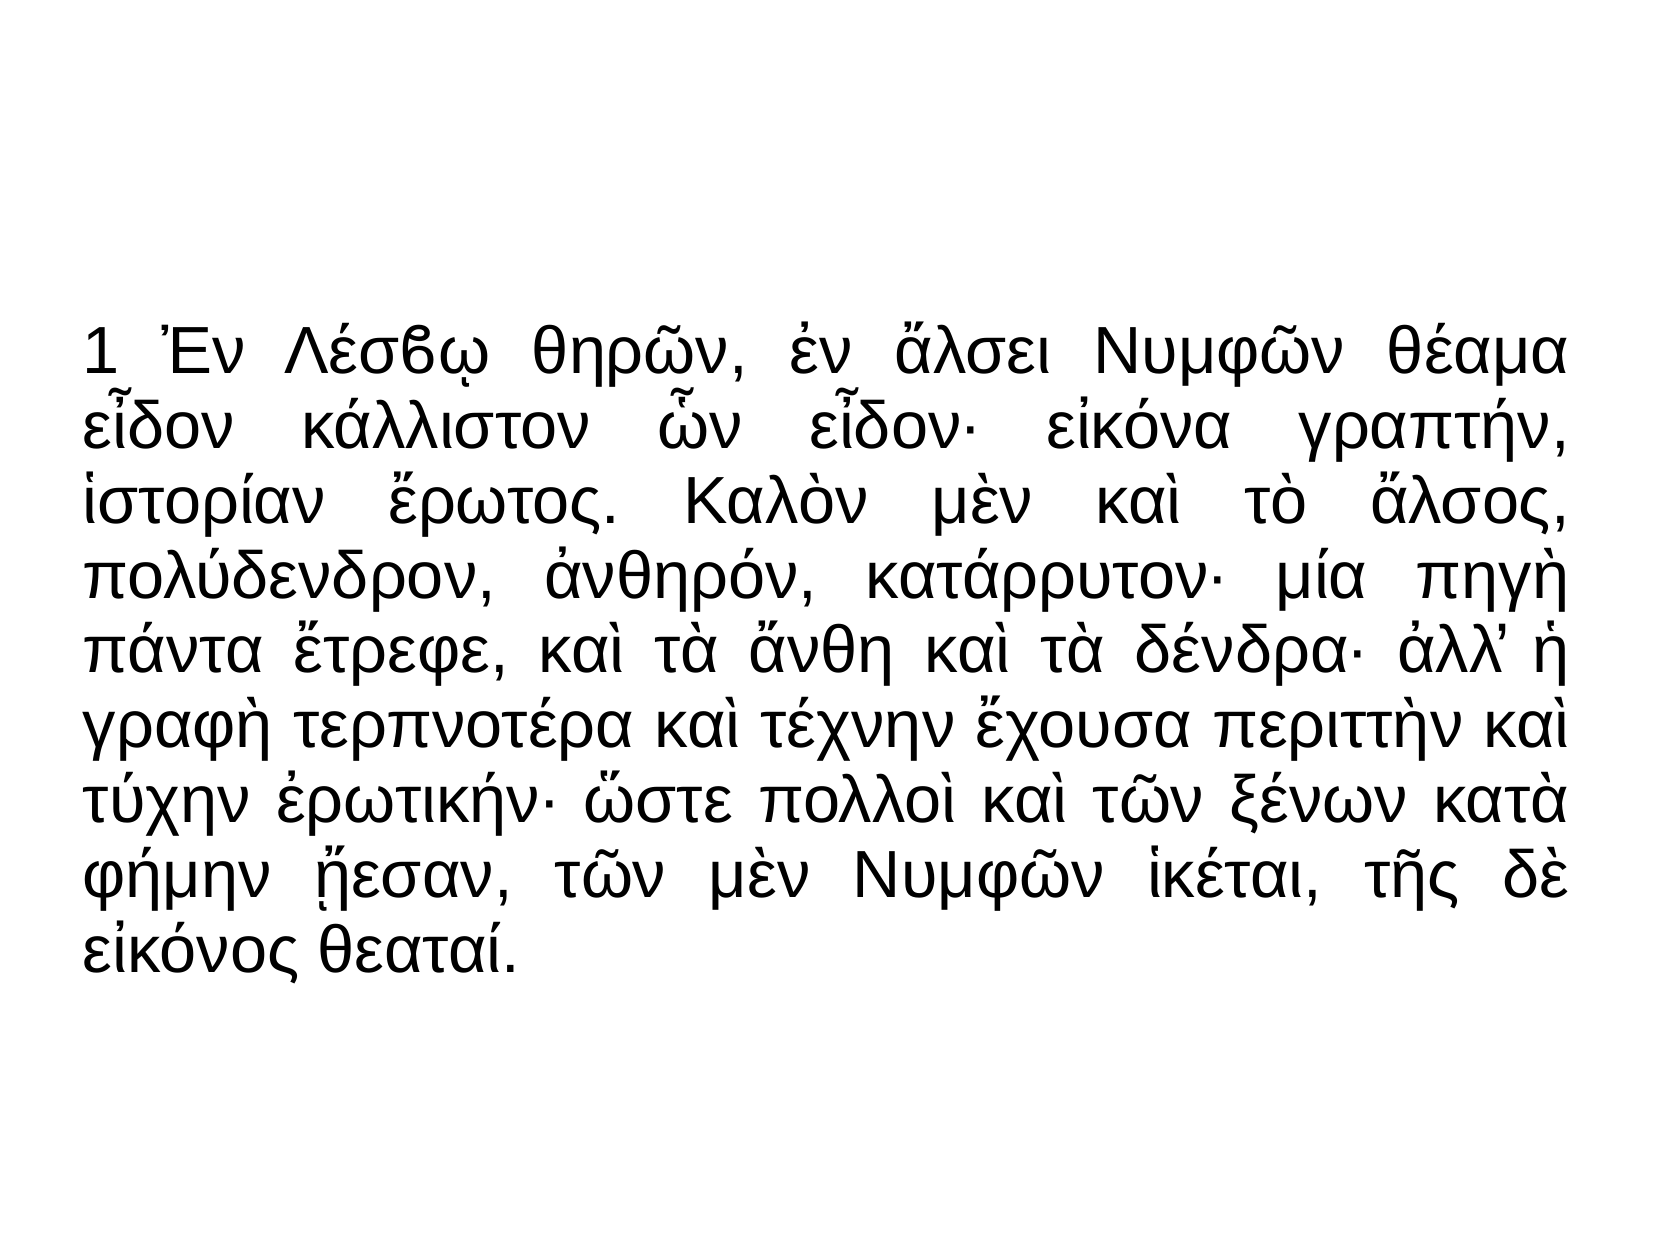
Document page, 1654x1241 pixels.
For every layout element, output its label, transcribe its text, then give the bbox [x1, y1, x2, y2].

subtitle 1 Ἐν Λέσϐῳ θηρῶν, ἐν ἄλσει Νυμφῶν θέαμα εἶδον κάλλιστον ὧν εἶδον· εἰκόνα γραπτήν, ἱστορίαν ἔρωτος. Καλὸν μὲν καὶ τὸ ἄλσος, πολύδενδρον, ἀνθηρόν, κατάρρυτον· μία πηγὴ πάντα ἔτρεφε, καὶ τὰ ἄνθη καὶ τὰ δένδρα· ἀλλ̓ ἡ γραφὴ τερπνοτέρα καὶ τέχνην ἔχουσα περιττὴν καὶ τύχην ἐρωτικήν· ὥστε πολλοὶ καὶ τῶν ξένων κατὰ φήμην ᾔεσαν, τῶν μὲν Νυμφῶν ἱκέται, τῆς δὲ εἰκόνος θεαταί. [82, 290, 1571, 1010]
